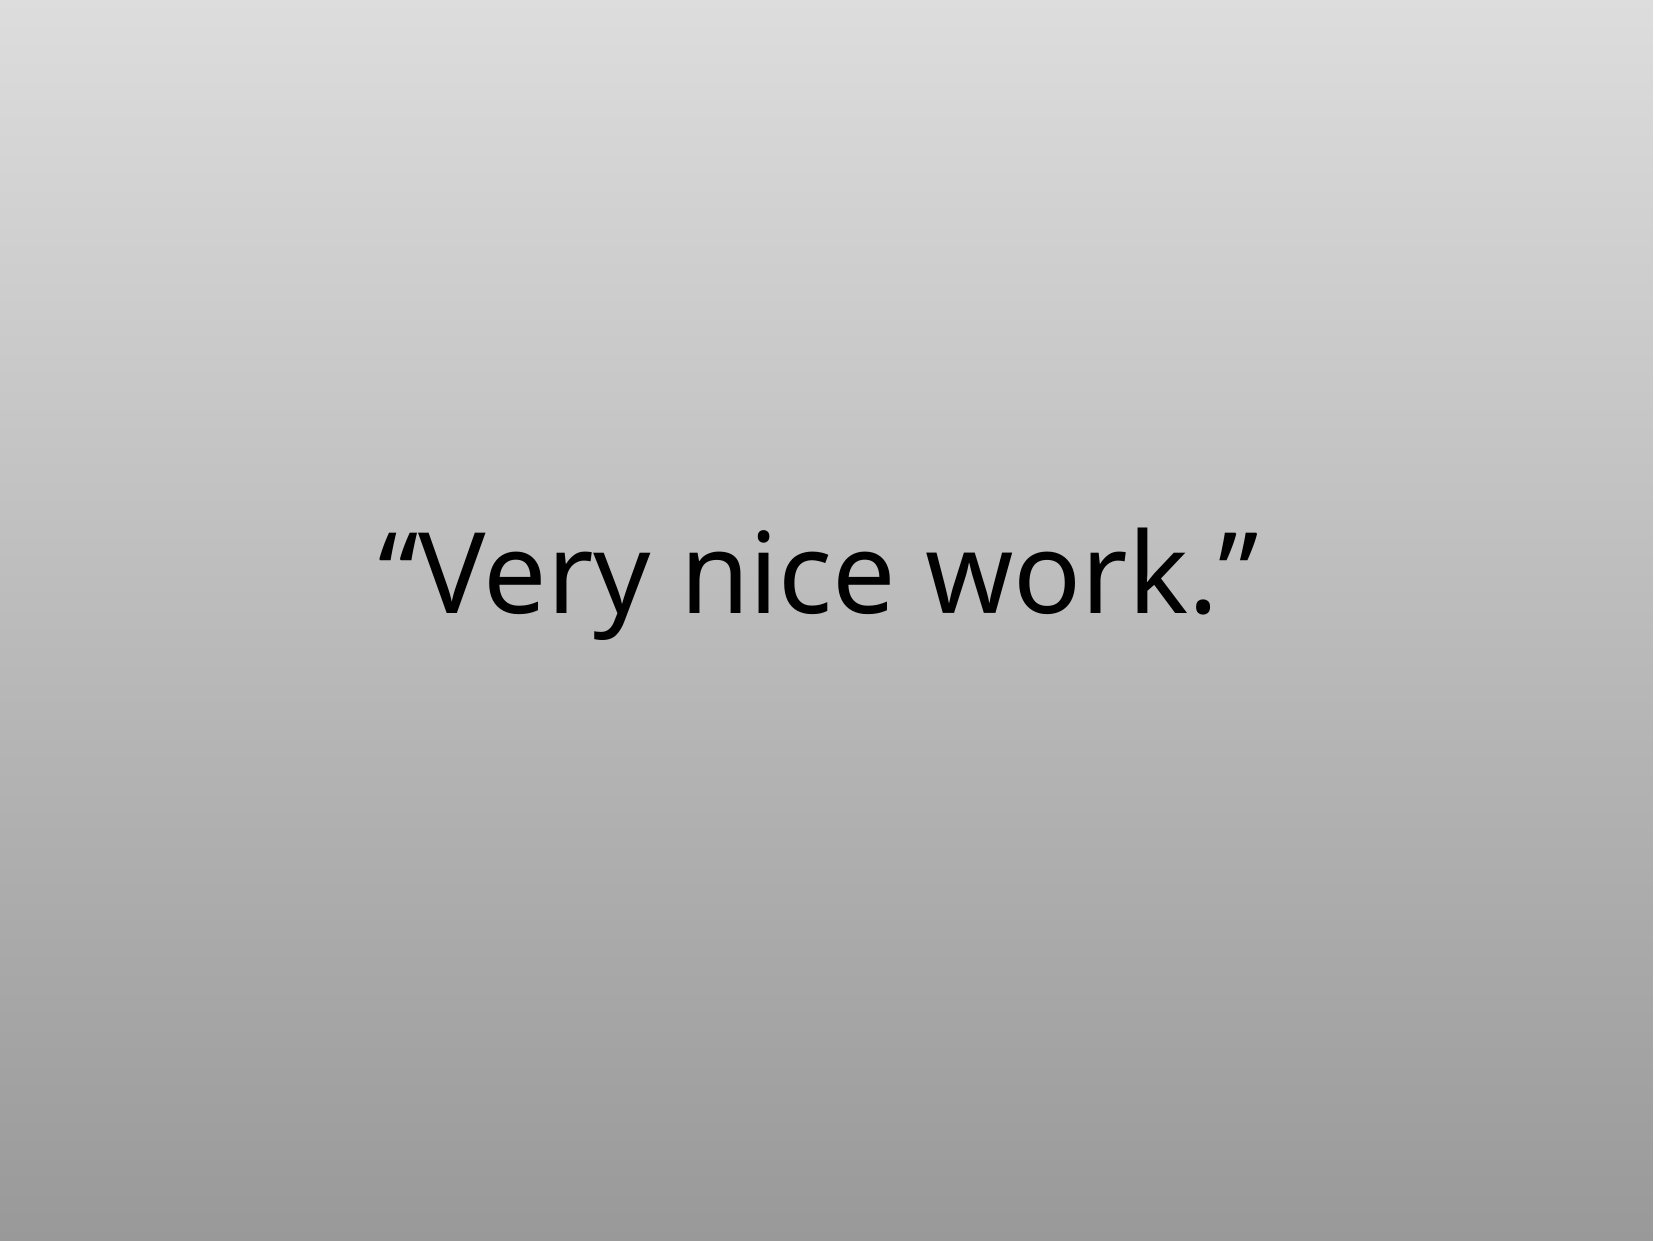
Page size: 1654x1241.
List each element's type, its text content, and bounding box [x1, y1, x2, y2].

subtitle “Very nice work.” [75, 90, 1563, 1051]
